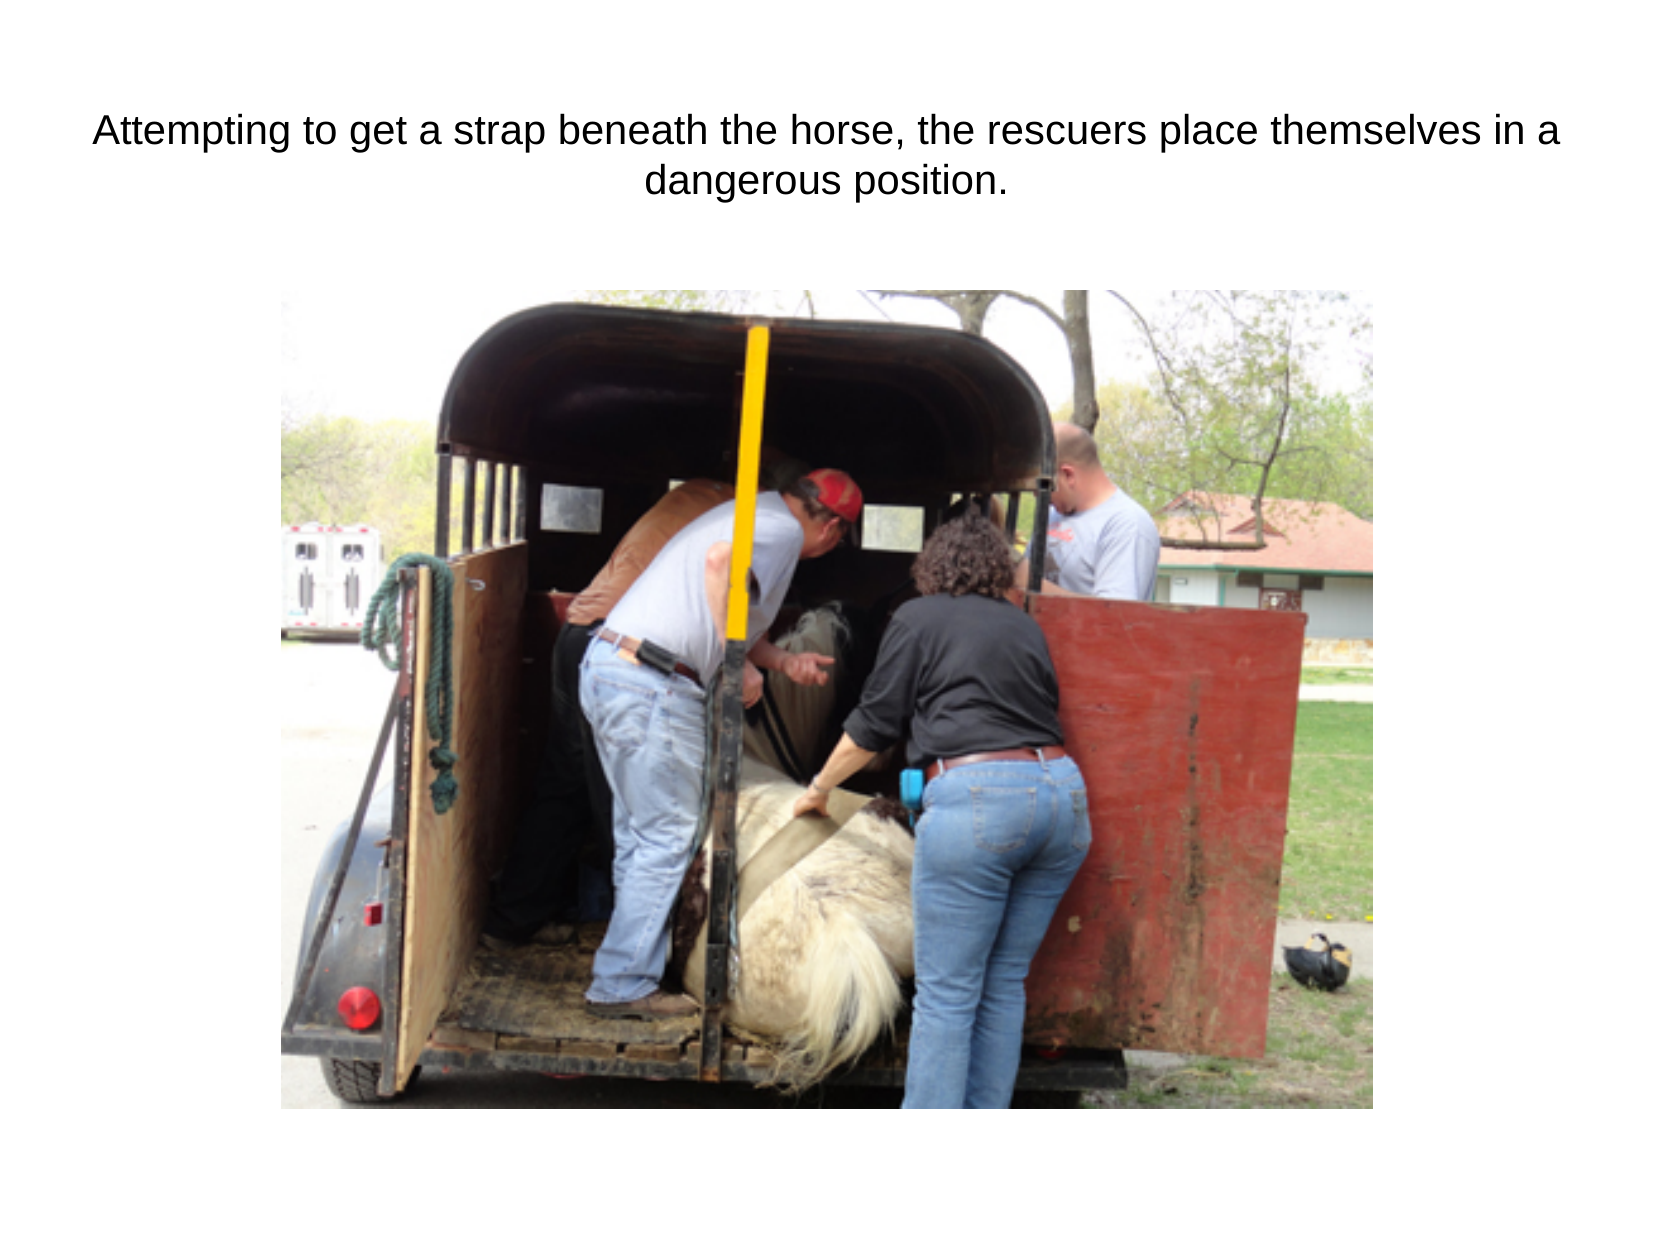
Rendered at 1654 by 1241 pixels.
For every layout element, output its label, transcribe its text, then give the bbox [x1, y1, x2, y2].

picture [281, 290, 1373, 1109]
title Attempting to get a strap beneath the horse, the rescuers place themselves in a dangerous position. [82, 49, 1571, 257]
